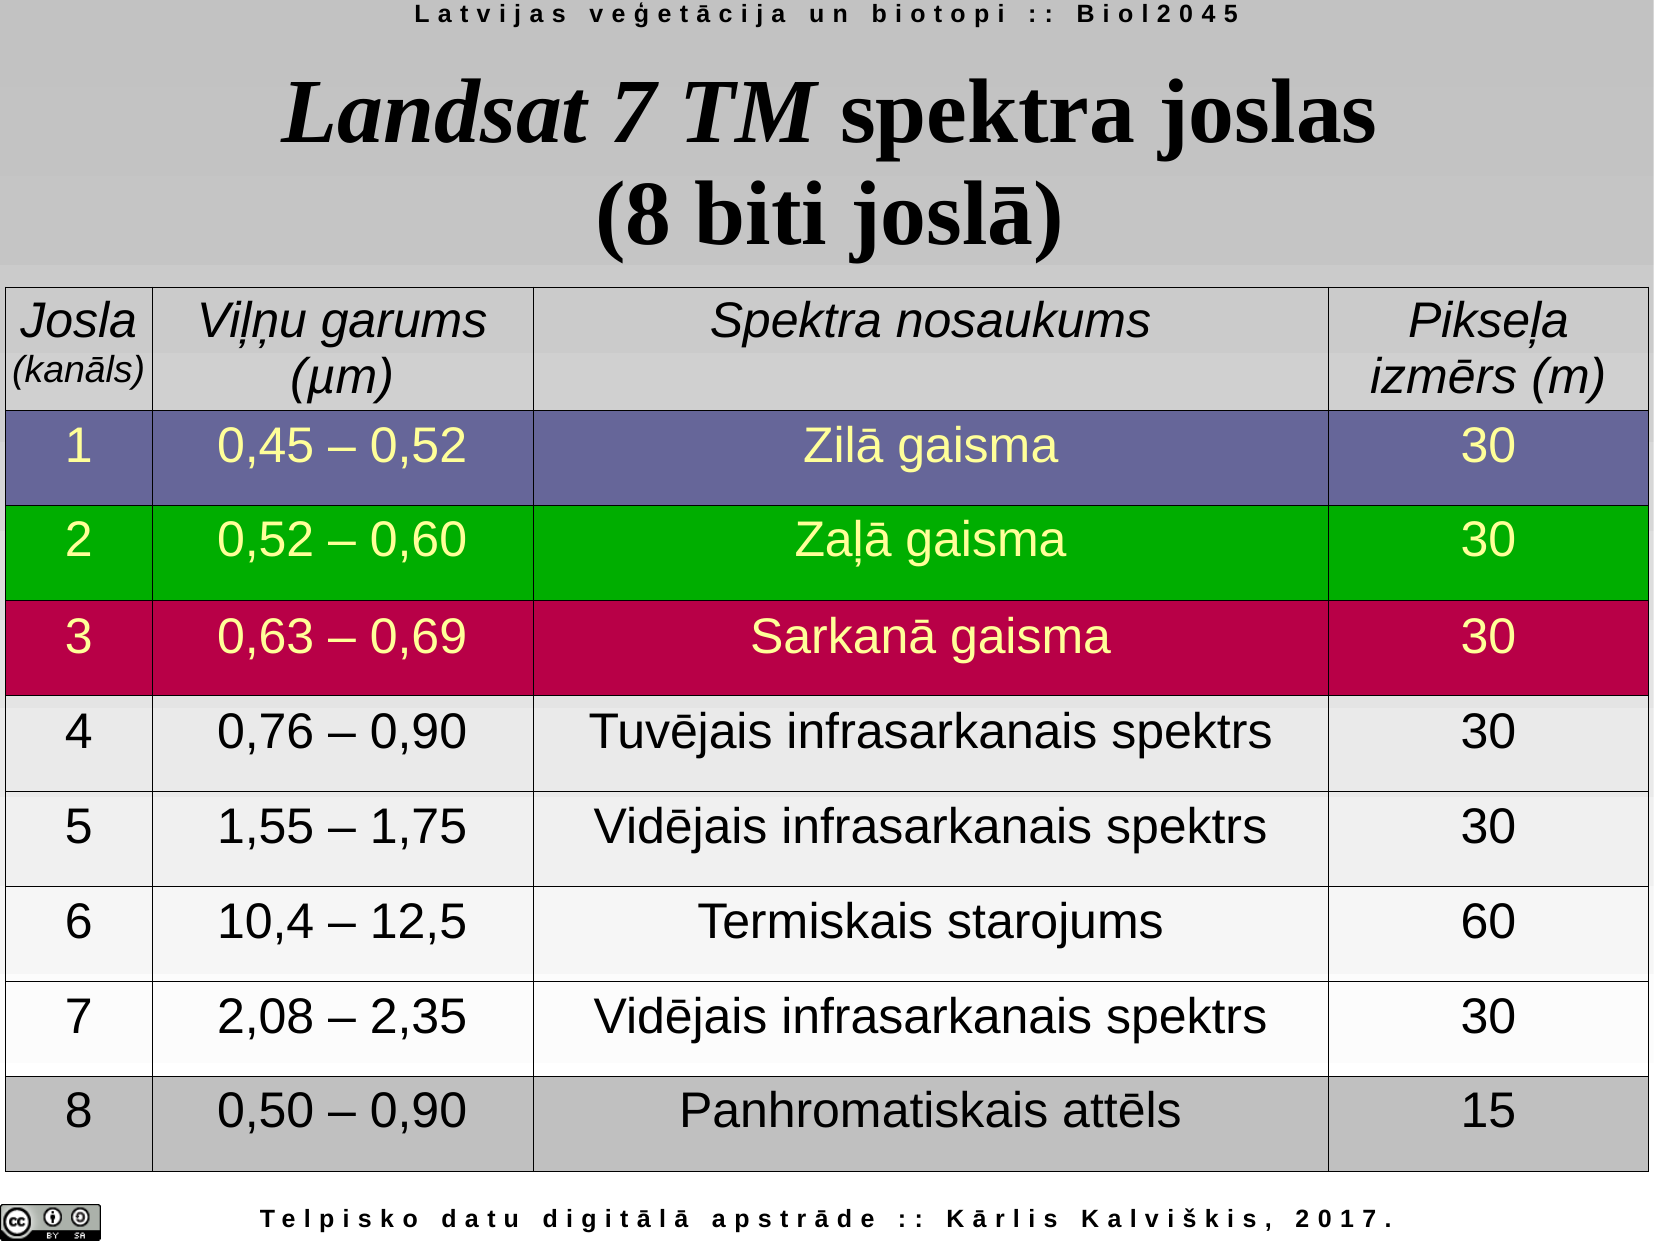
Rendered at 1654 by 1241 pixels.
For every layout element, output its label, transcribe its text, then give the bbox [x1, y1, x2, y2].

table_header Josla (kanāls) [6, 288, 152, 410]
table_cell 7 [6, 982, 152, 1076]
table_header Spektra nosaukums [534, 296, 1328, 410]
title Landsat 7 TM spektra joslas (8 biti joslā) [34, 61, 1626, 296]
table_cell 30 [1329, 696, 1648, 791]
table_cell 10,4 – 12,5 [153, 887, 533, 981]
table_cell 0,52 – 0,60 [153, 506, 533, 600]
table_cell Termiskais starojums [534, 887, 1328, 981]
table_cell 0,45 – 0,52 [153, 411, 533, 505]
table_cell 8 [6, 1077, 152, 1171]
table_cell 1 [6, 411, 152, 505]
table_cell Panhromatiskais attēls [534, 1077, 1328, 1171]
table_cell Vidējais infrasarkanais spektrs [534, 982, 1328, 1076]
table_cell 30 [1329, 982, 1648, 1076]
table_cell 15 [1329, 1077, 1648, 1171]
table_cell Vidējais infrasarkanais spektrs [534, 792, 1328, 886]
table_cell 0,76 – 0,90 [153, 696, 533, 791]
picture [0, 0, 1654, 1241]
table_cell Tuvējais infrasarkanais spektrs [534, 696, 1328, 791]
table_cell Zilā gaisma [534, 411, 1328, 505]
table_cell 1,55 – 1,75 [153, 792, 533, 886]
table_cell 30 [1329, 601, 1648, 695]
table_cell 30 [1329, 411, 1648, 505]
table_header Pikseļa izmērs (m) [1329, 288, 1648, 410]
table_cell 2 [6, 506, 152, 600]
table_cell 5 [6, 792, 152, 886]
table_cell 0,50 – 0,90 [153, 1077, 533, 1171]
table_cell 2,08 – 2,35 [153, 982, 533, 1076]
table_cell 60 [1329, 887, 1648, 981]
table_cell Zaļā gaisma [534, 506, 1328, 600]
table_header Viļņu garums (µm) [153, 296, 533, 410]
table_cell Sarkanā gaisma [534, 601, 1328, 695]
table_cell 30 [1329, 792, 1648, 886]
table_cell 0,63 – 0,69 [153, 601, 533, 695]
table_cell 3 [6, 601, 152, 695]
table_cell 30 [1329, 506, 1648, 600]
table_cell 6 [6, 887, 152, 981]
table_cell 4 [6, 696, 152, 791]
